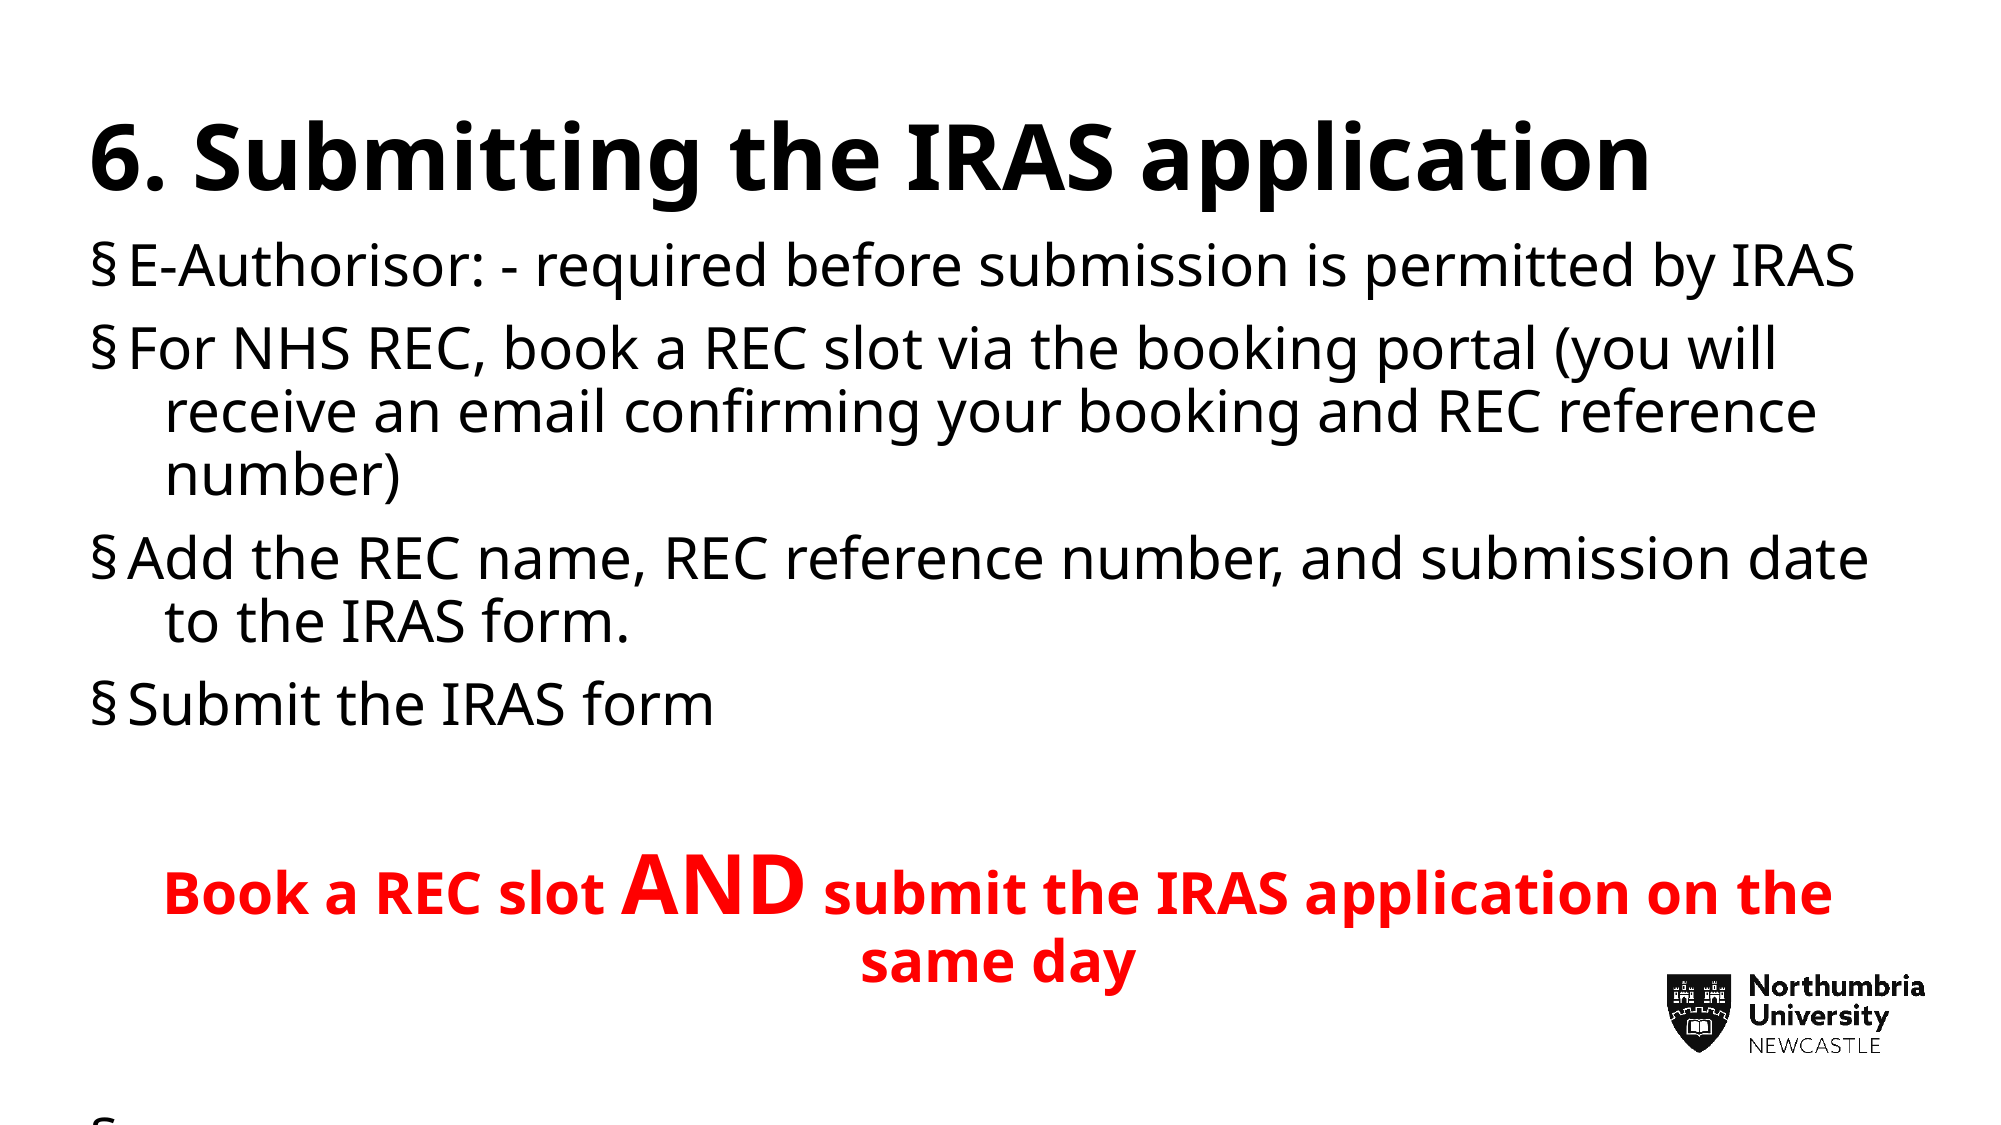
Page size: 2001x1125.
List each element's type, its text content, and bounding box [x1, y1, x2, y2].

title 6. Submitting the IRAS application [74, 67, 1925, 255]
list E-Authorisor: - required before submission is permitted by IRAS For NHS REC, book a REC slot via the booking portal (you will receive an email confirming your booking and REC reference number) Add the REC name, REC reference number, and submission date to the IRAS form. Submit the IRAS form Book a REC slot AND submit the IRAS application on the same day [74, 255, 1923, 1046]
